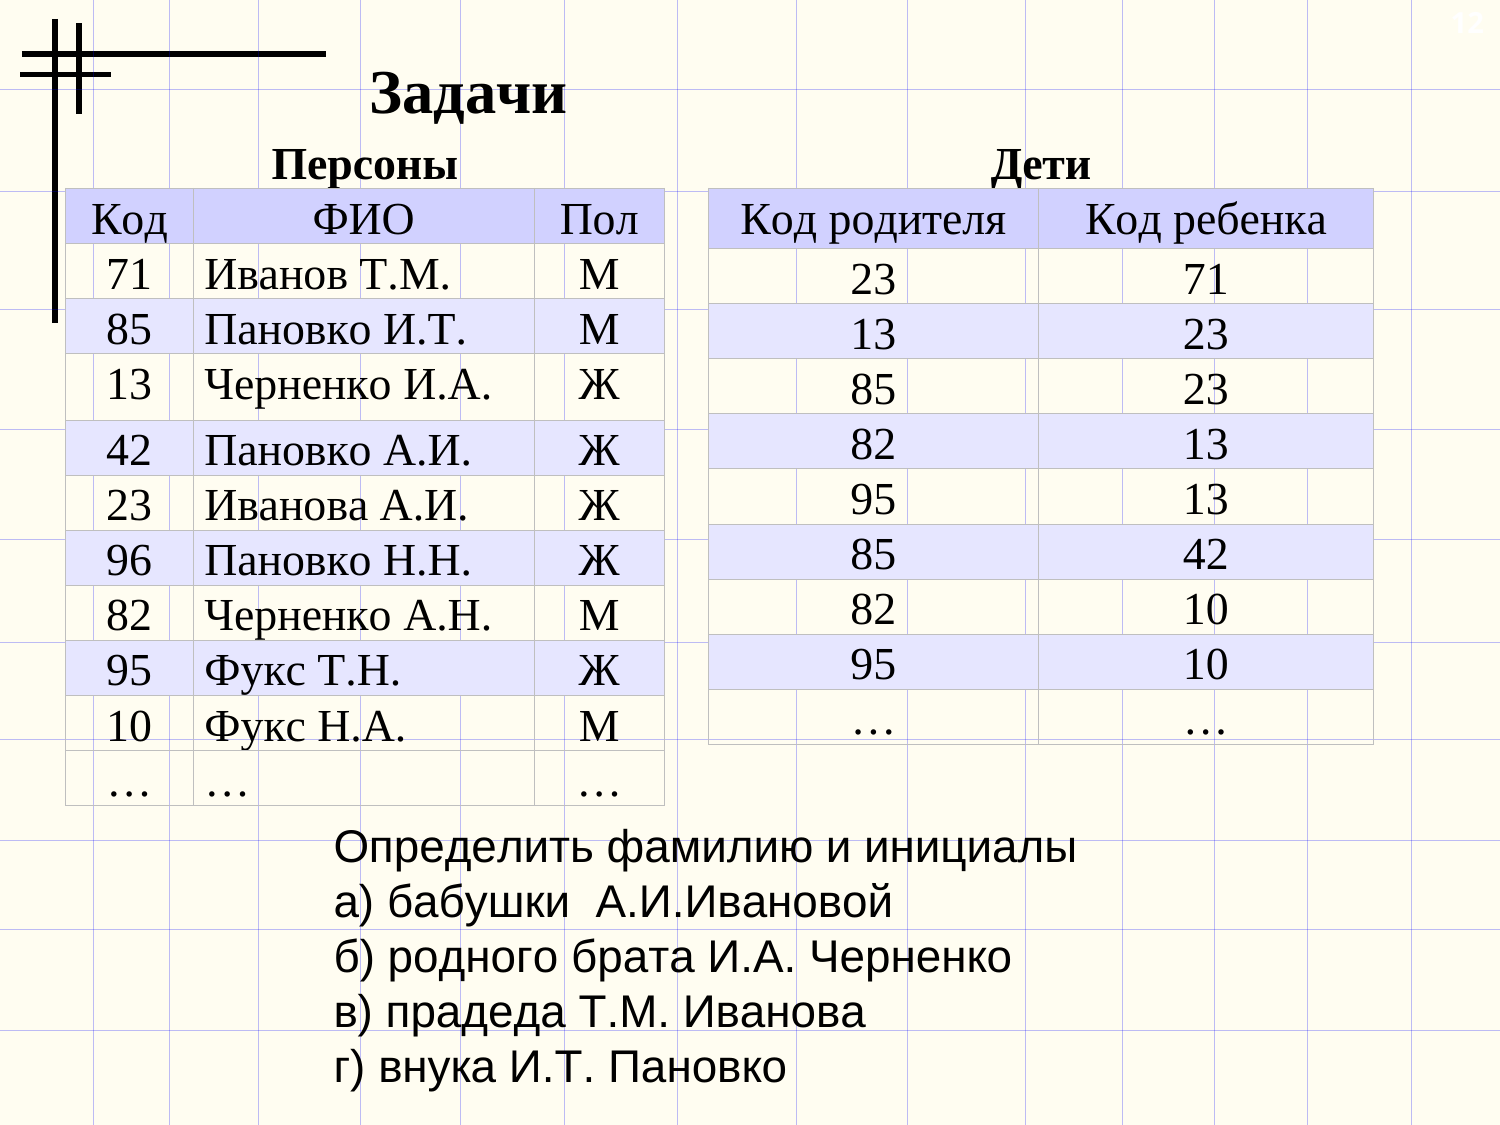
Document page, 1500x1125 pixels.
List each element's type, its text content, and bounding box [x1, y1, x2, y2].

table_cell 82 [709, 414, 1038, 468]
table_cell 10 [1039, 635, 1373, 689]
table_cell 13 [709, 304, 1038, 358]
table_cell 96 [66, 531, 193, 585]
table_cell Пановко А.И. [194, 421, 534, 475]
table_cell 95 [709, 469, 1038, 524]
table_cell Пол [535, 189, 664, 243]
table_cell Пановко Н.Н. [194, 531, 534, 585]
table_cell 82 [709, 580, 1038, 634]
table_cell Код [66, 189, 193, 243]
table_cell 95 [709, 635, 1038, 689]
table_header Дети [709, 133, 1373, 188]
table_cell 85 [709, 525, 1038, 579]
table_cell 13 [66, 354, 193, 420]
table_cell … [1039, 690, 1373, 744]
table_cell Черненко И.А. [194, 354, 534, 420]
table_cell Иванова А.И. [194, 476, 534, 530]
table_cell … [709, 690, 1038, 744]
table_cell 82 [66, 586, 193, 640]
table_cell Код [146, 234, 164, 243]
table_cell М [535, 696, 664, 750]
table_header Персоны [66, 133, 664, 188]
table_cell 23 [66, 476, 193, 530]
table_cell Фукс Н.А. [194, 696, 534, 750]
table_cell 71 [66, 244, 193, 298]
table_cell Код родителя [709, 189, 1038, 248]
table_cell 23 [709, 249, 1038, 303]
table_cell Ж [535, 531, 664, 585]
table_cell Ж [535, 476, 664, 530]
table_cell 42 [1039, 525, 1373, 579]
table_cell 71 [1039, 249, 1373, 303]
table_cell Пановко И.Т. [194, 299, 534, 353]
table_cell ФИО [194, 189, 534, 243]
table_cell Ж [535, 421, 664, 475]
table_cell … [535, 751, 664, 805]
text_box Определить фамилию и инициалы а) бабушки А.И.Ивановой б) родного брата И.А. Черненко в) прадеда Т.М. Иванова г) внука И.Т. Пановко [318, 809, 1182, 1100]
table_cell Черненко А.Н. [194, 586, 534, 640]
table_cell 85 [709, 359, 1038, 413]
table_cell М [535, 299, 664, 353]
table_cell 95 [66, 641, 193, 695]
table_header Дети [998, 151, 1009, 177]
table_cell 42 [66, 421, 193, 475]
title Задачи [324, 43, 1426, 134]
table_cell М [535, 244, 664, 298]
table_cell … [194, 751, 534, 805]
table_cell … [66, 751, 193, 805]
table_cell 13 [1039, 469, 1373, 524]
table_cell 13 [1039, 414, 1373, 468]
table_header Дети [994, 179, 1017, 188]
table_cell Код [150, 215, 159, 232]
table_cell Ж [535, 354, 664, 420]
table_cell Иванов Т.М. [194, 244, 534, 298]
table_cell Код ребенка [1039, 189, 1373, 248]
table_cell Ж [535, 641, 664, 695]
table_cell M [535, 586, 664, 640]
text_box <номер> [1148, 0, 1499, 75]
table_cell 23 [1039, 304, 1373, 358]
table_cell 10 [1039, 580, 1373, 634]
table_cell 23 [1039, 359, 1373, 413]
table_cell 85 [66, 299, 193, 353]
table_cell 10 [66, 696, 193, 750]
table_cell Фукс Т.Н. [194, 641, 534, 695]
